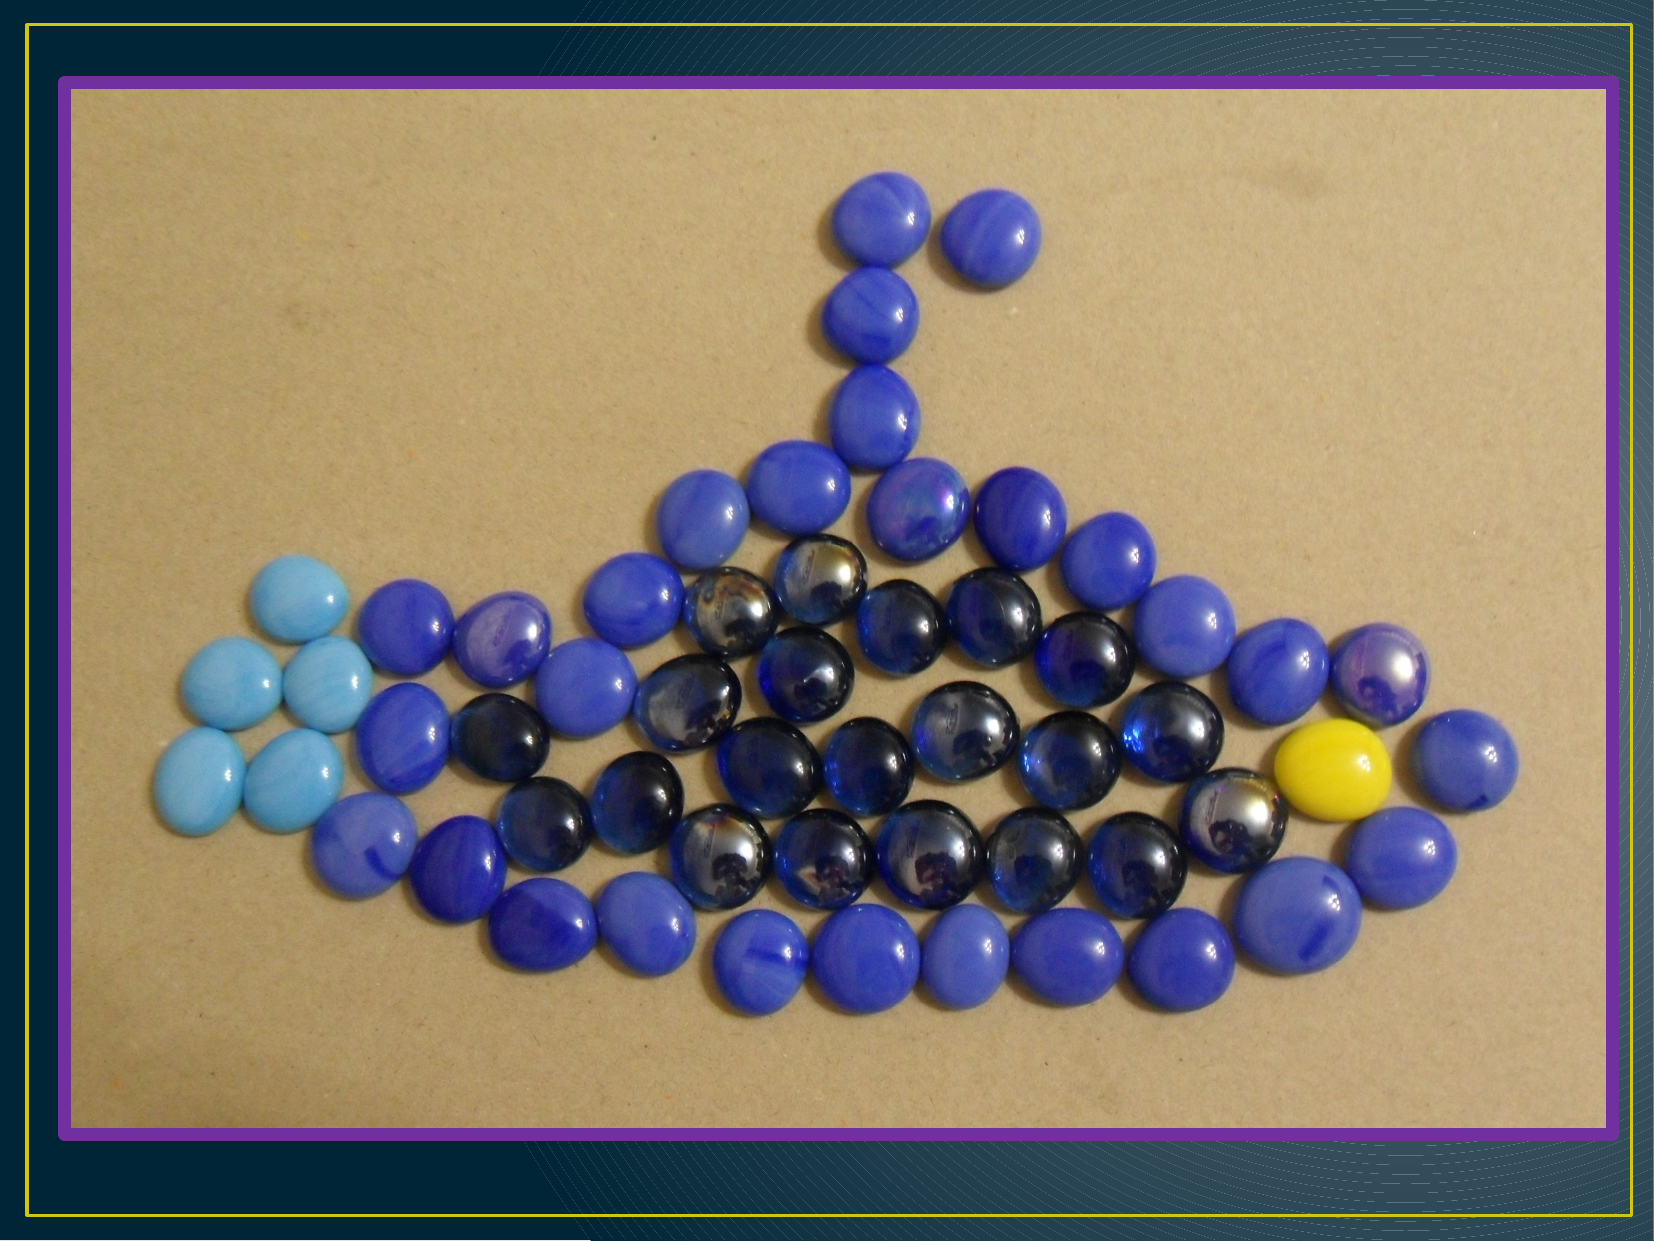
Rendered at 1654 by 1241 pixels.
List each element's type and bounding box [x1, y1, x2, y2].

picture [70, 88, 1607, 1129]
